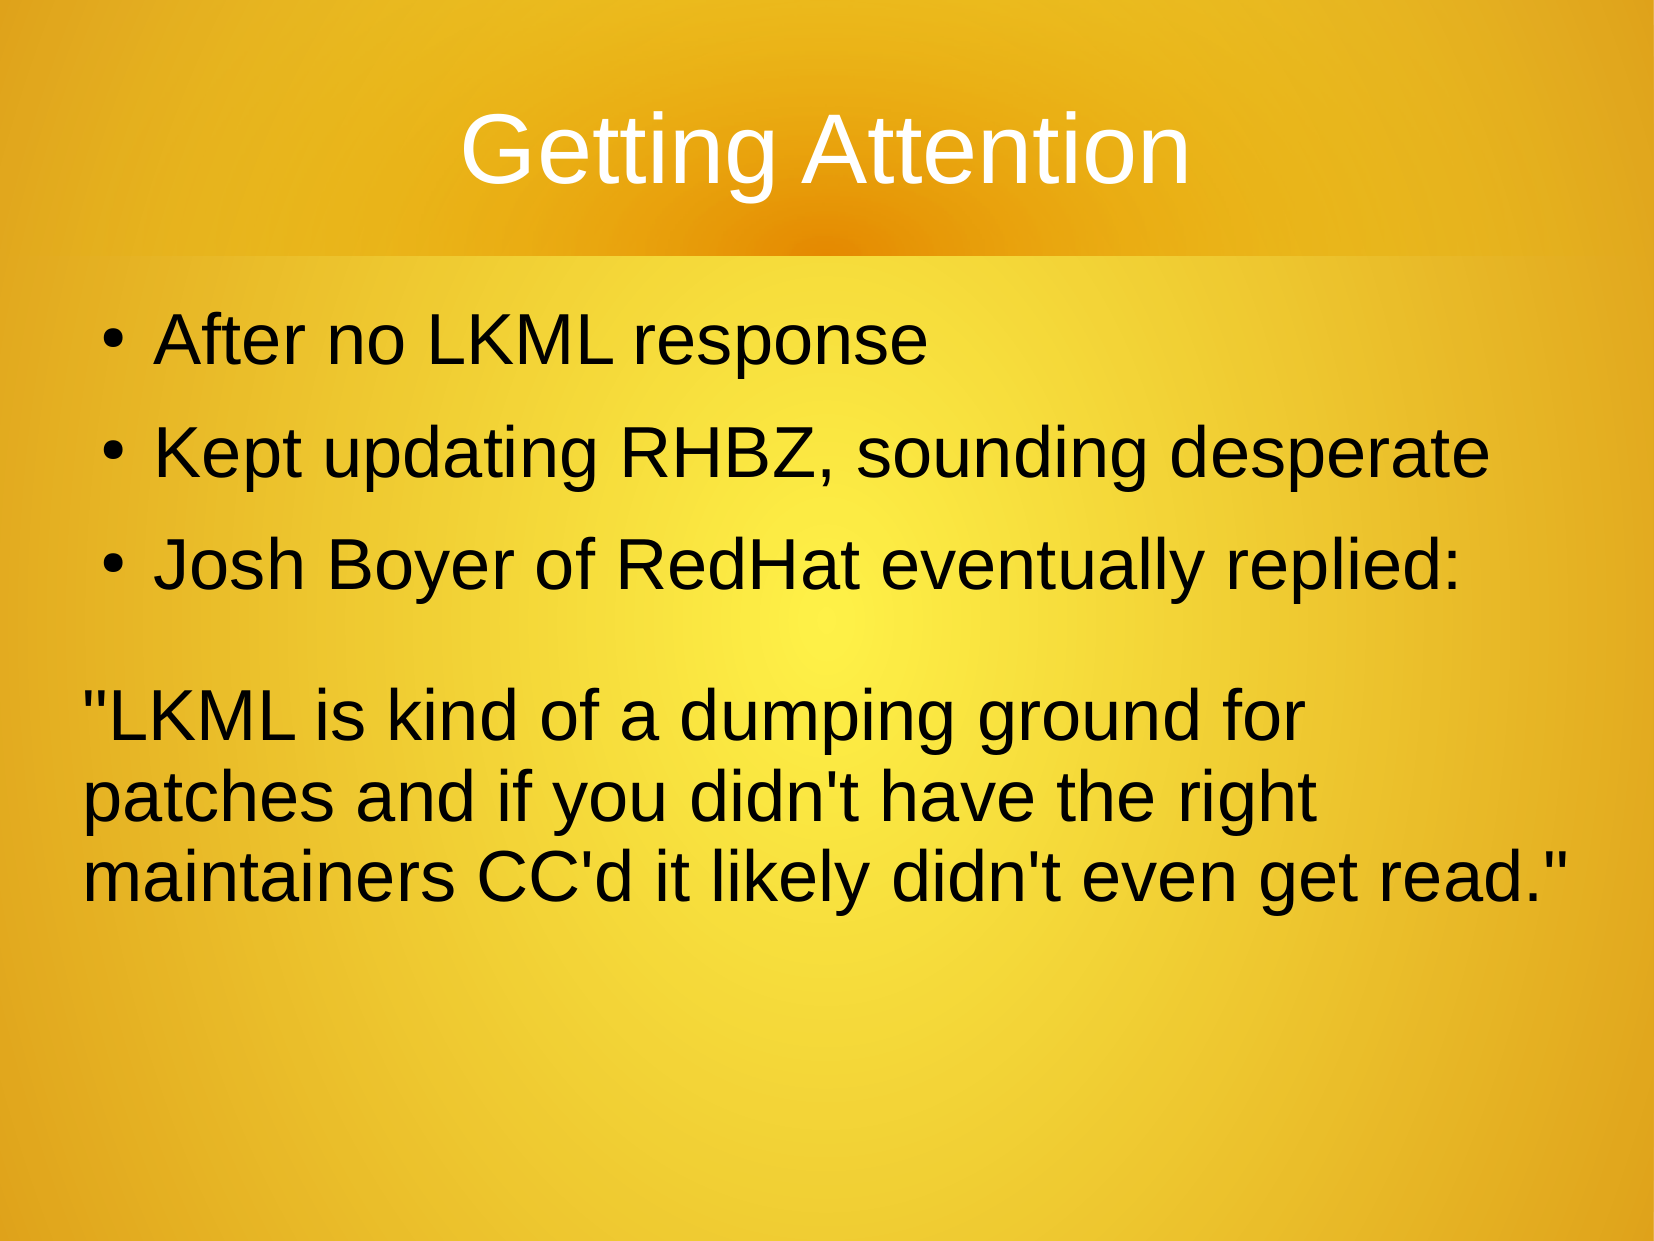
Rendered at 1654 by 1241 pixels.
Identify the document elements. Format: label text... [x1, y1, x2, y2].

list "LKML is kind of a dumping ground for patches and if you didn't have the right maintainers CC'd it likely didn't even get read." [82, 674, 1571, 1018]
title Getting Attention [82, 47, 1571, 252]
list After no LKML response Kept updating RHBZ, sounding desperate Josh Boyer of RedHat eventually replied: [82, 299, 1571, 643]
